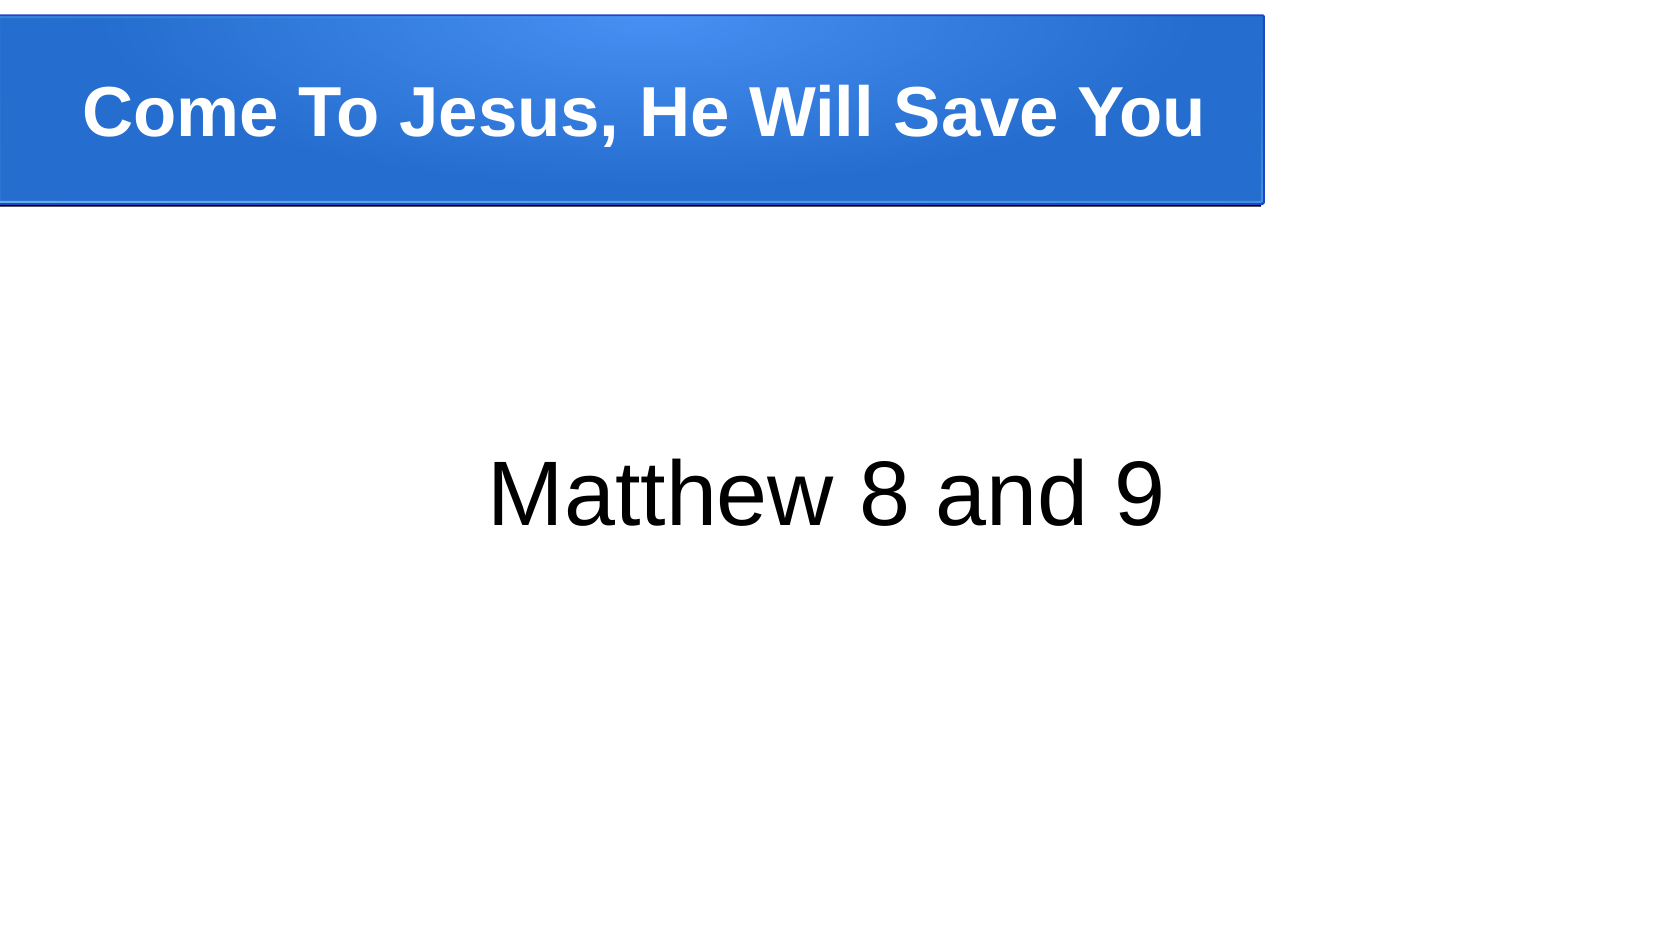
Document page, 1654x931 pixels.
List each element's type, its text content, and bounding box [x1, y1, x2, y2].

subtitle Matthew 8 and 9 [82, 224, 1571, 764]
title Come To Jesus, He Will Save You [82, 35, 1235, 189]
